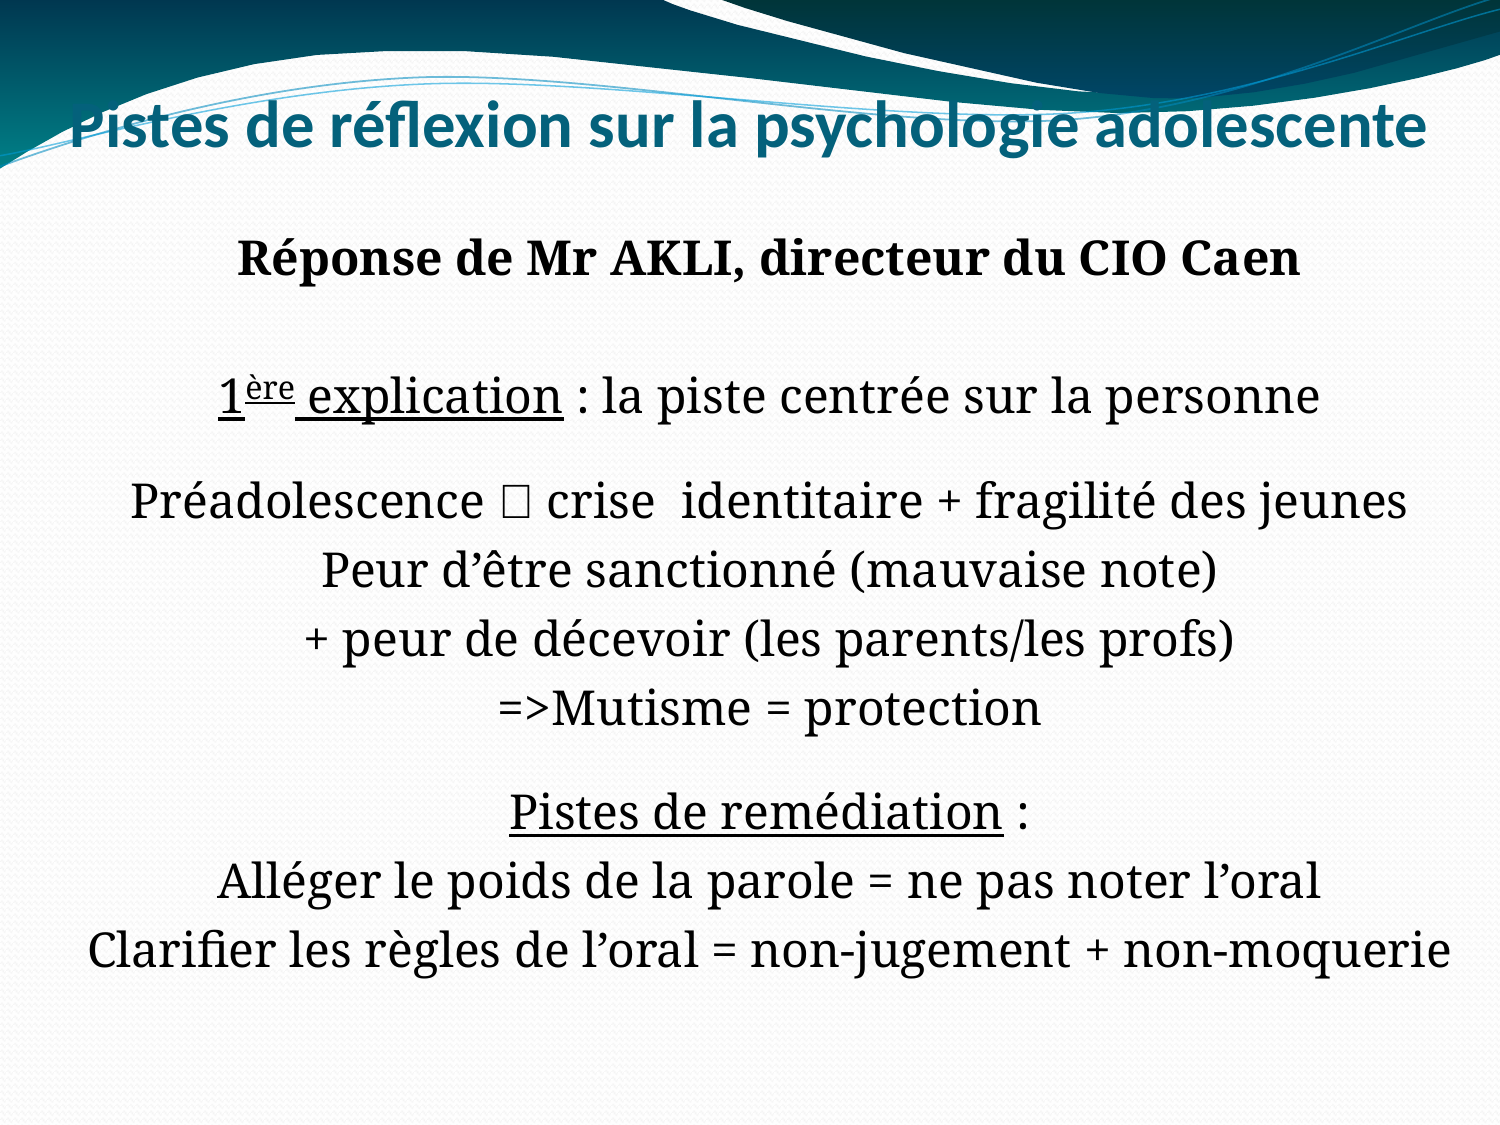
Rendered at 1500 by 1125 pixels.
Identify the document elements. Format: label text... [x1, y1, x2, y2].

list Réponse de Mr AKLI, directeur du CIO Caen 1ère explication : la piste centrée sur la personne Préadolescence  crise identitaire + fragilité des jeunes Peur d’être sanctionné (mauvaise note) + peur de décevoir (les parents/les profs) =>Mutisme = protection Pistes de remédiation : Alléger le poids de la parole = ne pas noter l’oral Clarifier les règles de l’oral = non-jugement + non-moquerie [29, 219, 1471, 1038]
title Pistes de réflexion sur la psychologie adolescente [0, 54, 1500, 161]
